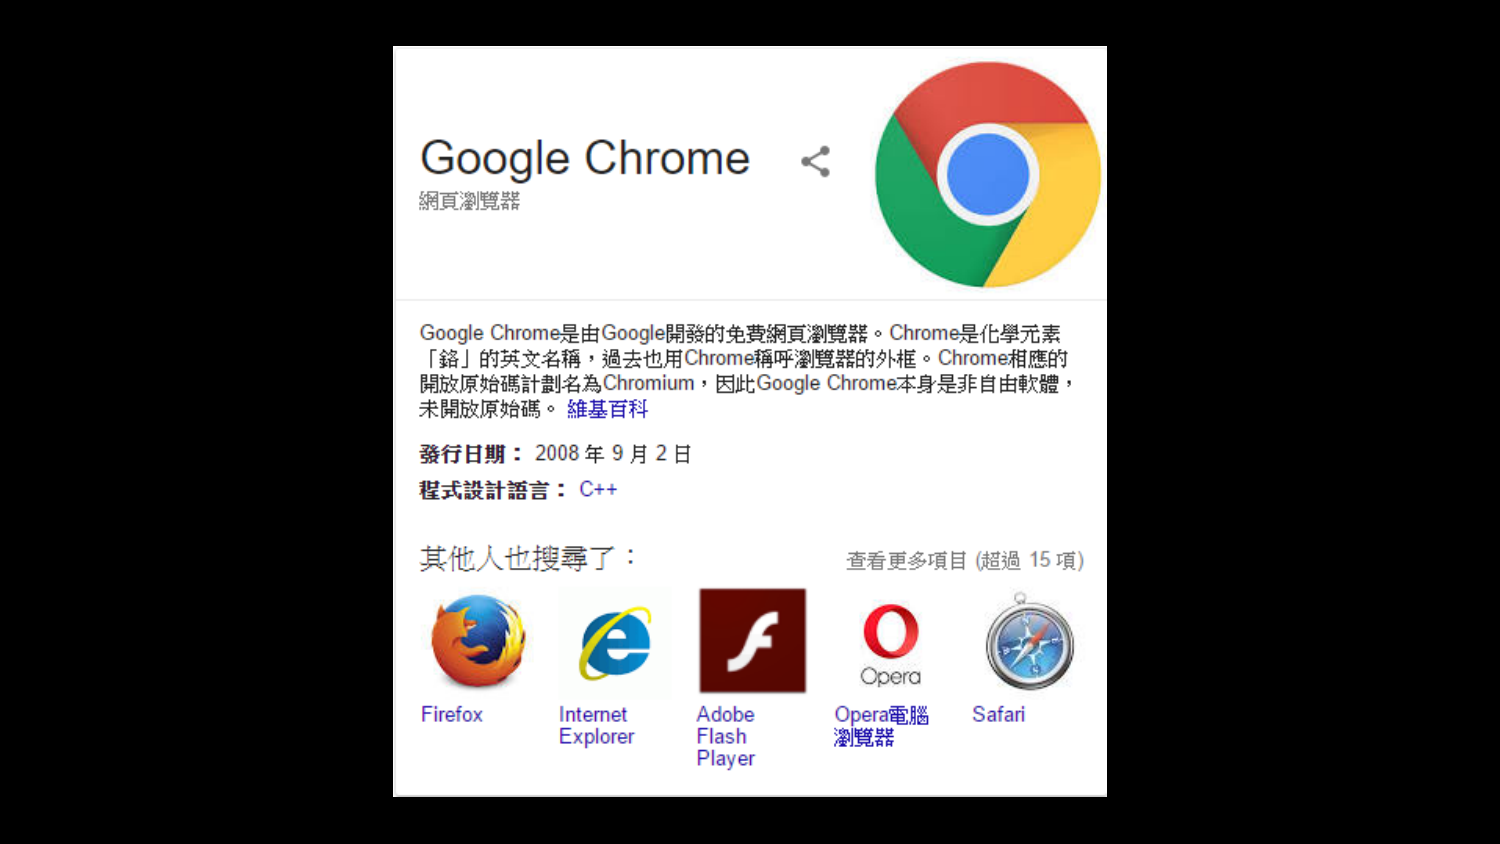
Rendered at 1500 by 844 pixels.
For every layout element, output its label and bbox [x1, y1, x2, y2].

picture [393, 46, 1107, 797]
